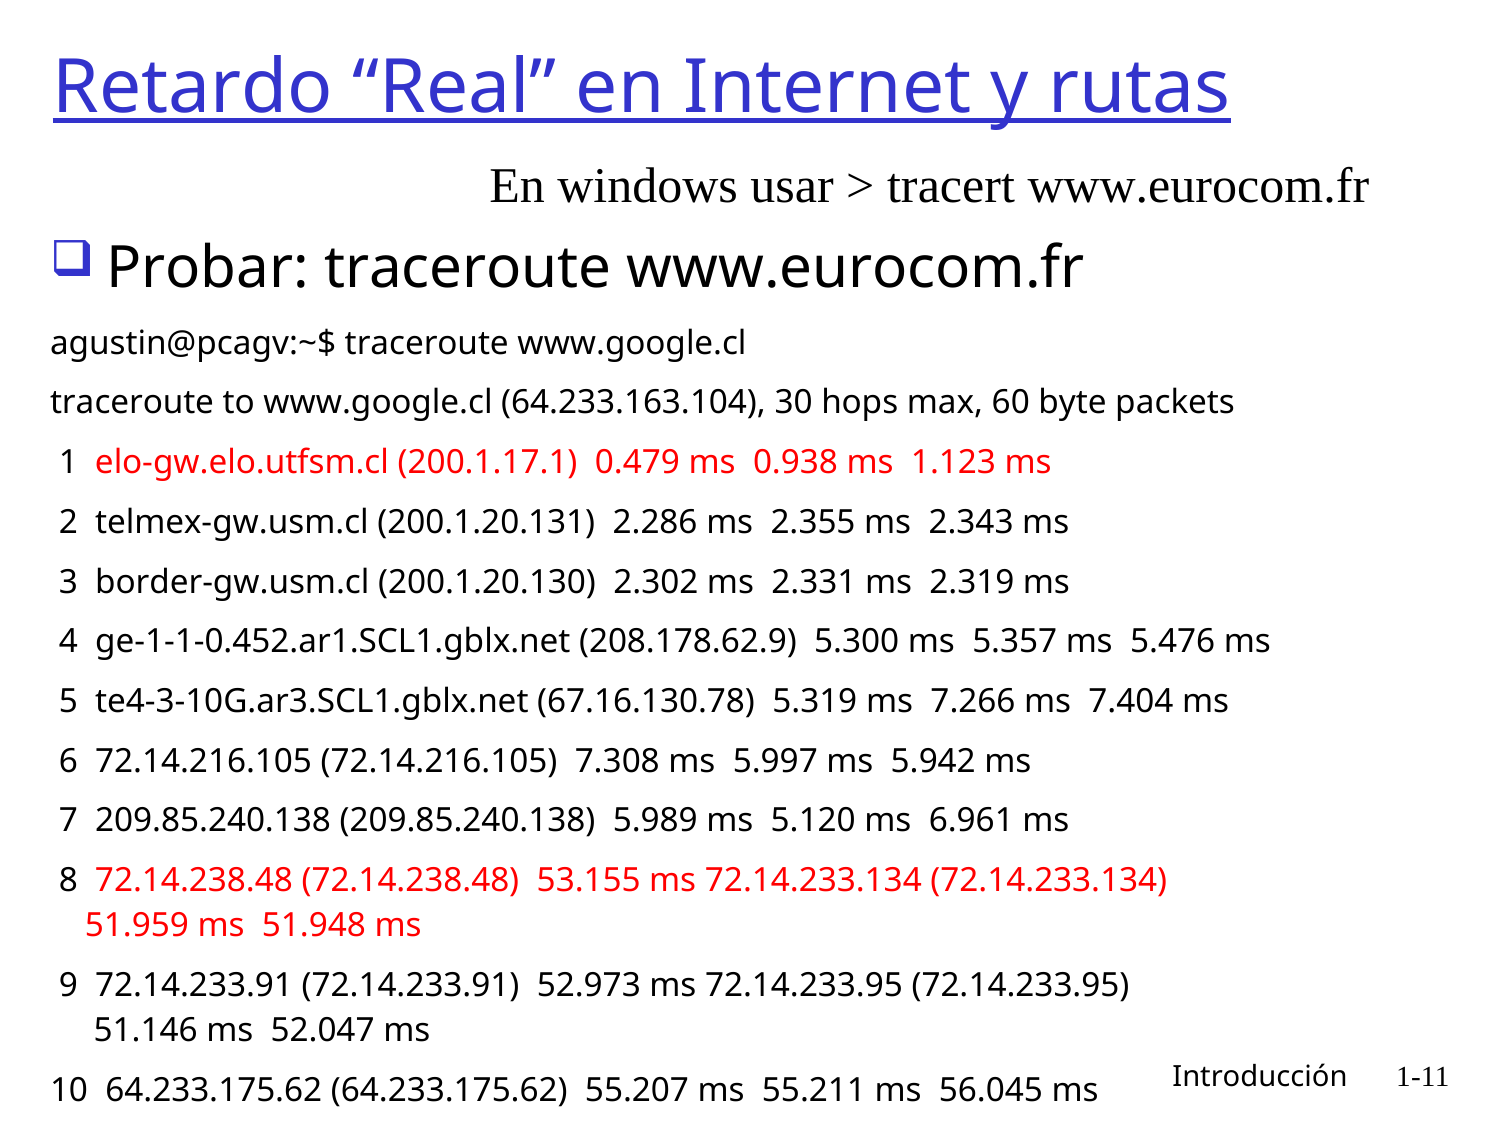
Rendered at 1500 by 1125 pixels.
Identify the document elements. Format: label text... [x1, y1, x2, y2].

text_box En windows usar > tracert www.eurocom.fr [474, 144, 1397, 221]
list Probar: traceroute www.eurocom.fr agustin@pcagv:~$ traceroute www.google.cl traceroute to www.google.cl (64.233.163.104), 30 hops max, 60 byte packets 1 elo-gw.elo.utfsm.cl (200.1.17.1) 0.479 ms 0.938 ms 1.123 ms 2 telmex-gw.usm.cl (200.1.20.131) 2.286 ms 2.355 ms 2.343 ms 3 border-gw.usm.cl (200.1.20.130) 2.302 ms 2.331 ms 2.319 ms 4 ge-1-1-0.452.ar1.SCL1.gblx.net (208.178.62.9) 5.300 ms 5.357 ms 5.476 ms 5 te4-3-10G.ar3.SCL1.gblx.net (67.16.130.78) 5.319 ms 7.266 ms 7.404 ms 6 72.14.216.105 (72.14.216.105) 7.308 ms 5.997 ms 5.942 ms 7 209.85.240.138 (209.85.240.138) 5.989 ms 5.120 ms 6.961 ms 8 72.14.238.48 (72.14.238.48) 53.155 ms 72.14.233.134 (72.14.233.134) 51.959 ms 51.948 ms 9 72.14.233.91 (72.14.233.91) 52.973 ms 72.14.233.95 (72.14.233.95) 51.146 ms 52.047 ms 10 64.233.175.62 (64.233.175.62) 55.207 ms 55.211 ms 56.045 ms 11 bs-in-f104.1e100.net (64.233.163.104) 51.918 ms 51.869 ms 54.939 ms [50, 224, 1463, 1066]
text_box 1-<number> [1362, 1050, 1466, 1125]
text_box Introducción [887, 1066, 1362, 1125]
title Retardo “Real” en Internet y rutas [37, 16, 1463, 150]
